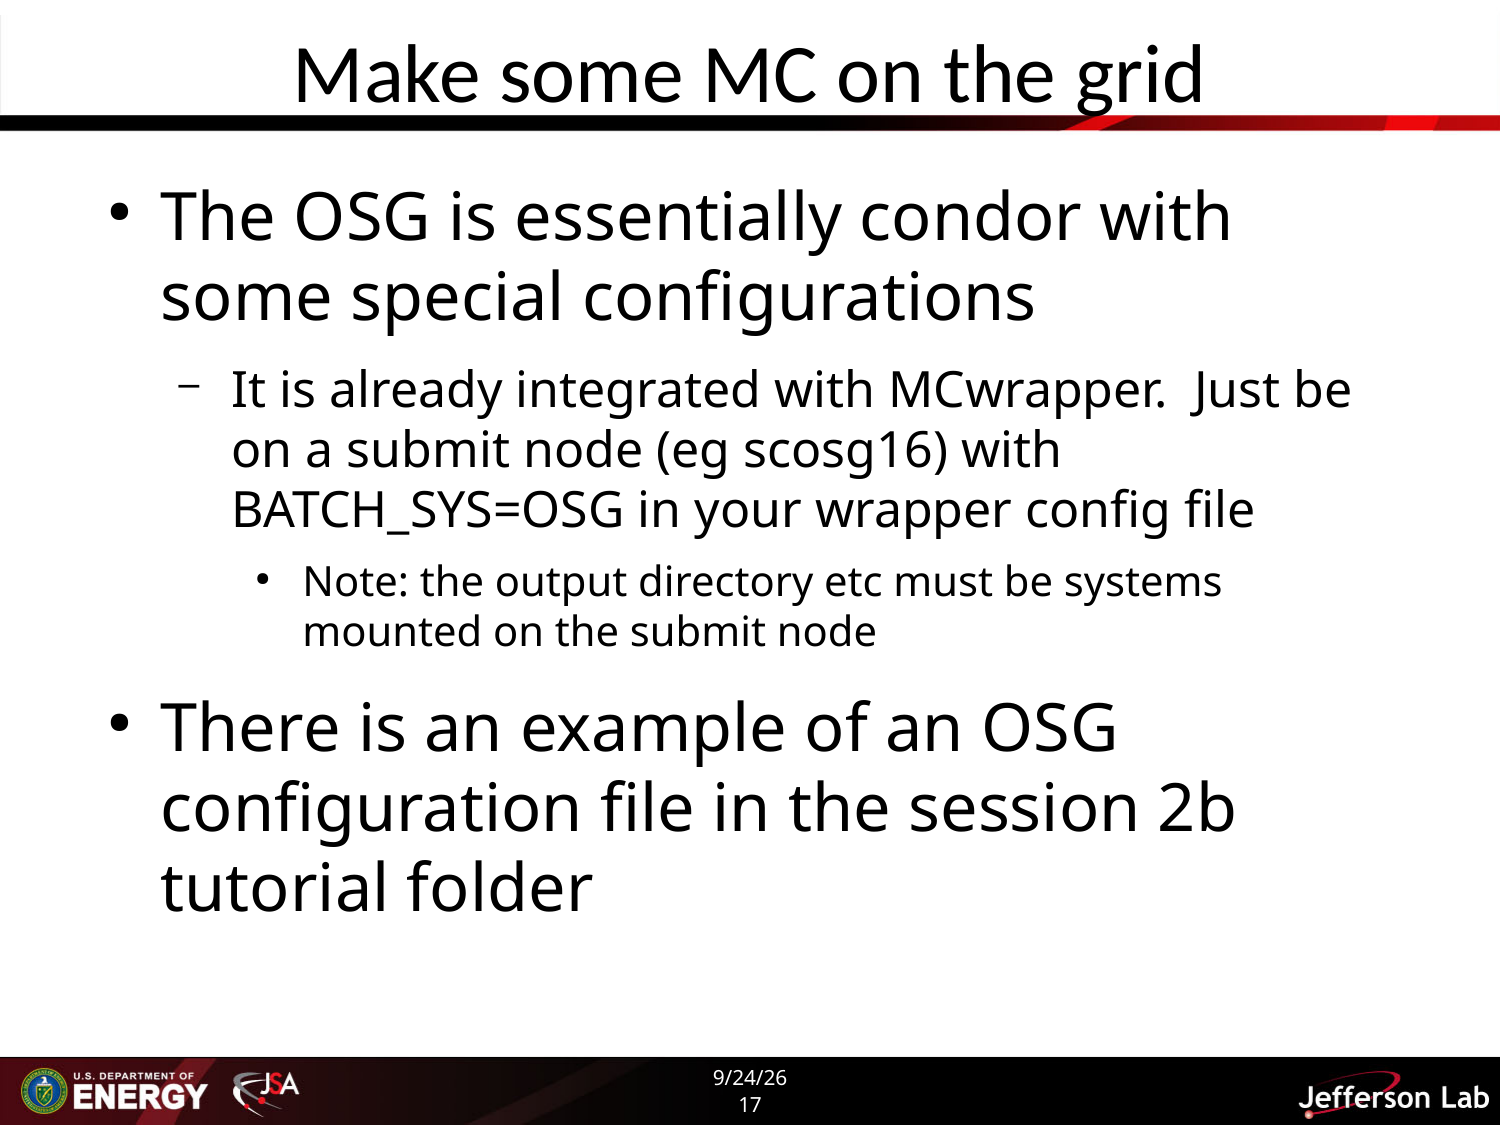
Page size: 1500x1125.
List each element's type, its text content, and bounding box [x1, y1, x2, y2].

slide_number <number> [575, 1090, 925, 1122]
picture [0, 0, 1500, 1125]
title Make some MC on the grid [75, 38, 1425, 99]
slide_number 6/20/18 [575, 1048, 925, 1090]
list The OSG is essentially condor with some special configurations It is already integrated with MCwrapper. Just be on a submit node (eg scosg16) with BATCH_SYS=OSG in your wrapper config file Note: the output directory etc must be systems mounted on the submit node There is an example of an OSG configuration file in the session 2b tutorial folder [75, 166, 1425, 909]
